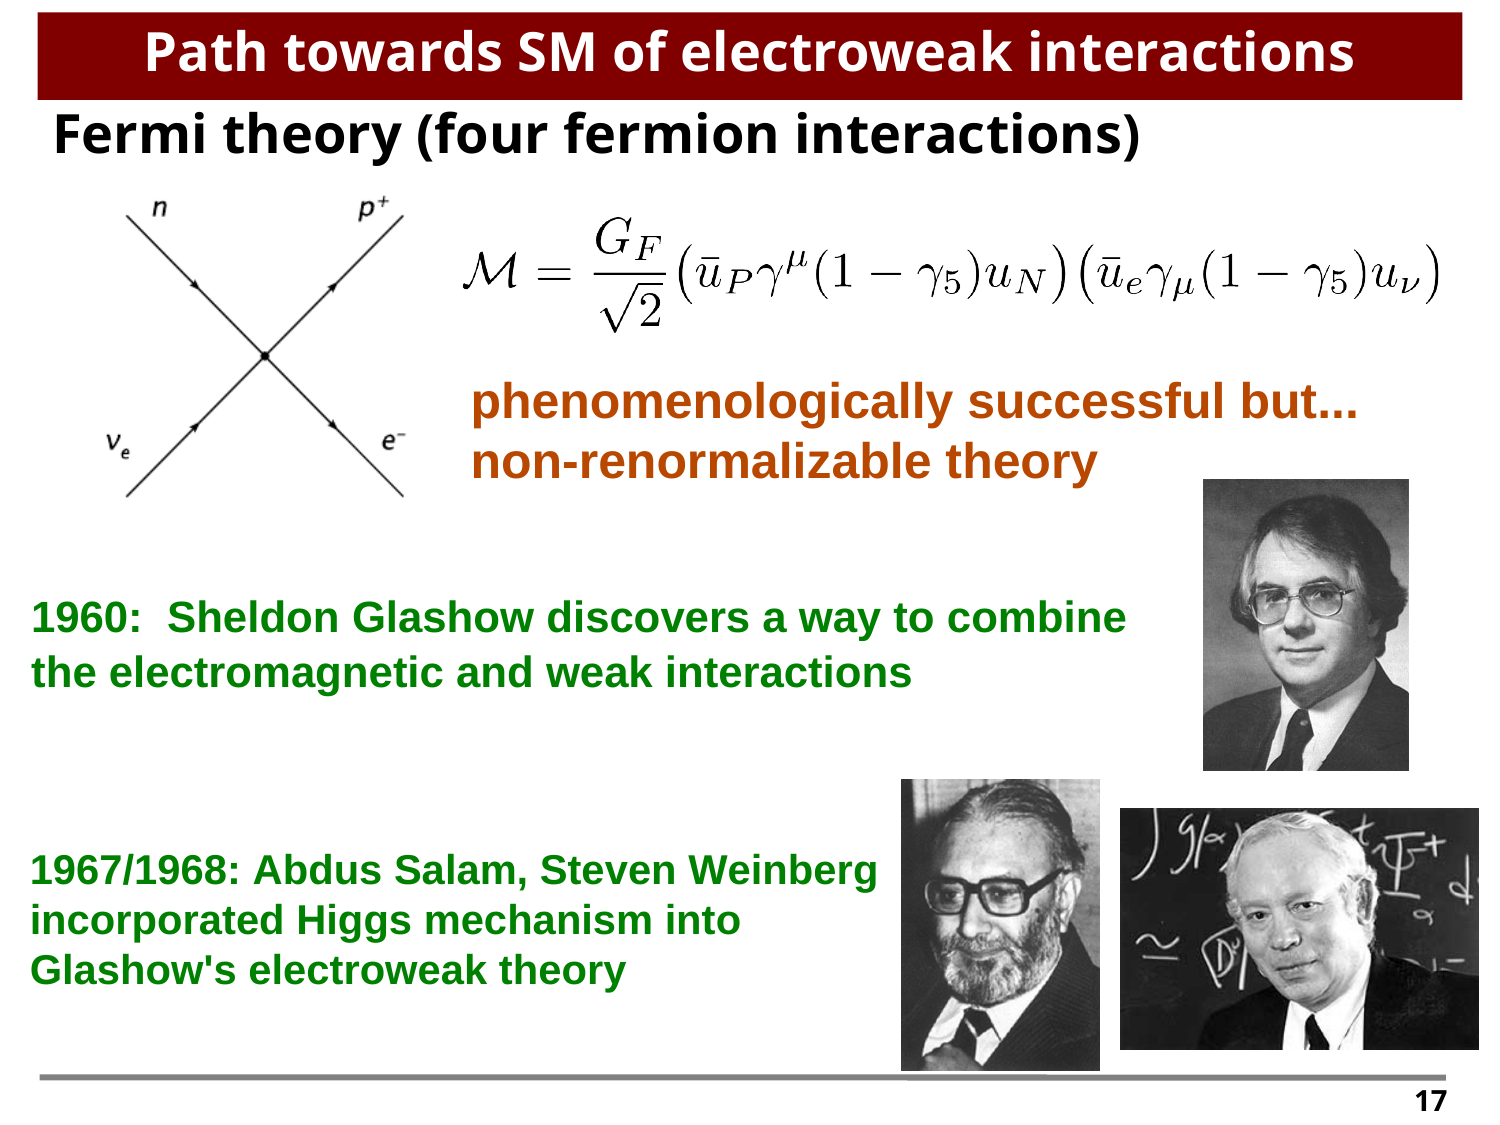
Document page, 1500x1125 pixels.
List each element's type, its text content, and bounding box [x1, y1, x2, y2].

picture [462, 217, 1439, 333]
title Path towards SM of electroweak interactions [30, 12, 1471, 96]
picture [901, 779, 1100, 1071]
picture [1120, 808, 1479, 1050]
text_box 1967/1968: Abdus Salam, Steven Weinberg incorporated Higgs mechanism into Glashow's electroweak theory [15, 835, 901, 1001]
picture [81, 178, 431, 511]
picture [1203, 479, 1409, 771]
text_box 1960: Sheldon Glashow discovers a way to combine the electromagnetic and weak interactions [16, 581, 1186, 704]
text_box phenomenologically successful but... non-renormalizable theory [455, 360, 1476, 496]
list Fermi theory (four fermion interactions) [37, 99, 1444, 180]
